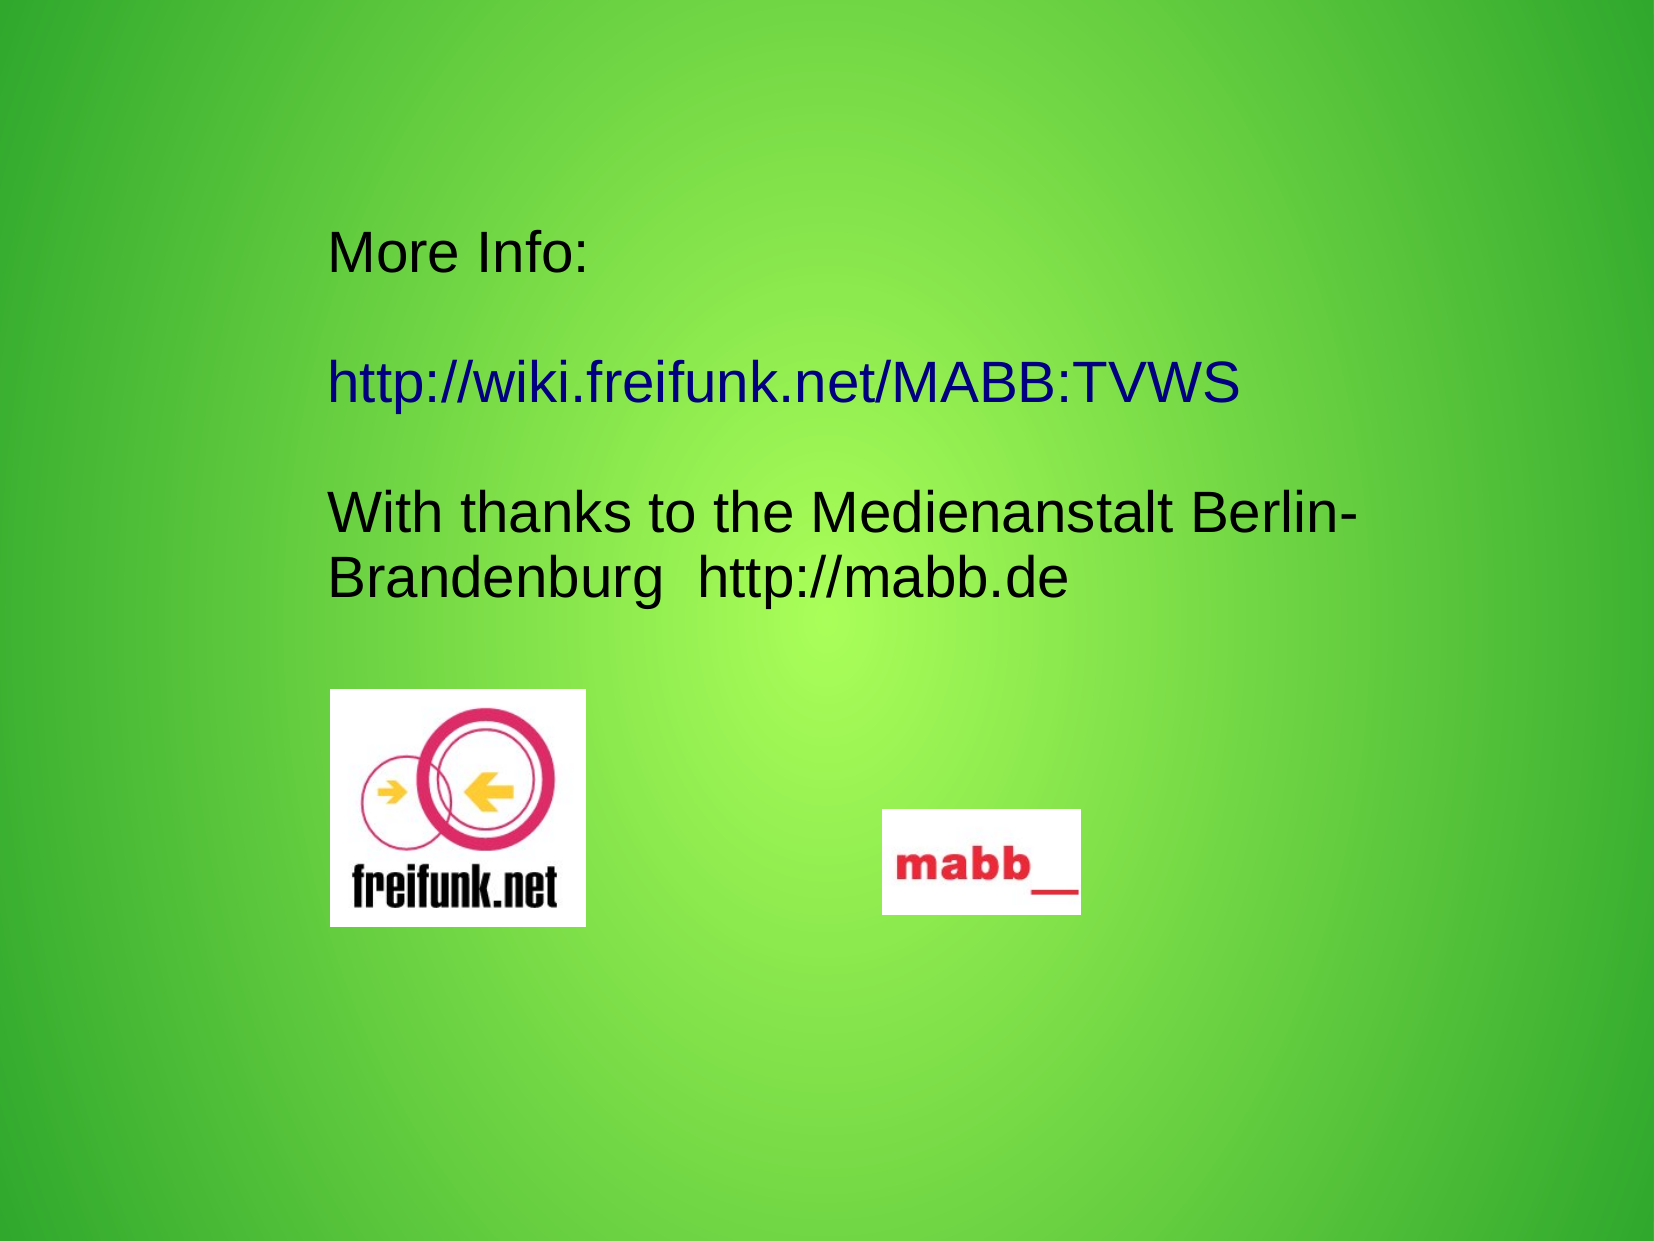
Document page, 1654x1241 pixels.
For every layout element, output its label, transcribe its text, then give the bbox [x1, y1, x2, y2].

picture [882, 809, 1081, 916]
text_box More Info: http://wiki.freifunk.net/MABB:TVWS With thanks to the Medienanstalt Berlin- Brandenburg http://mabb.de [312, 211, 1376, 619]
picture [330, 689, 586, 927]
